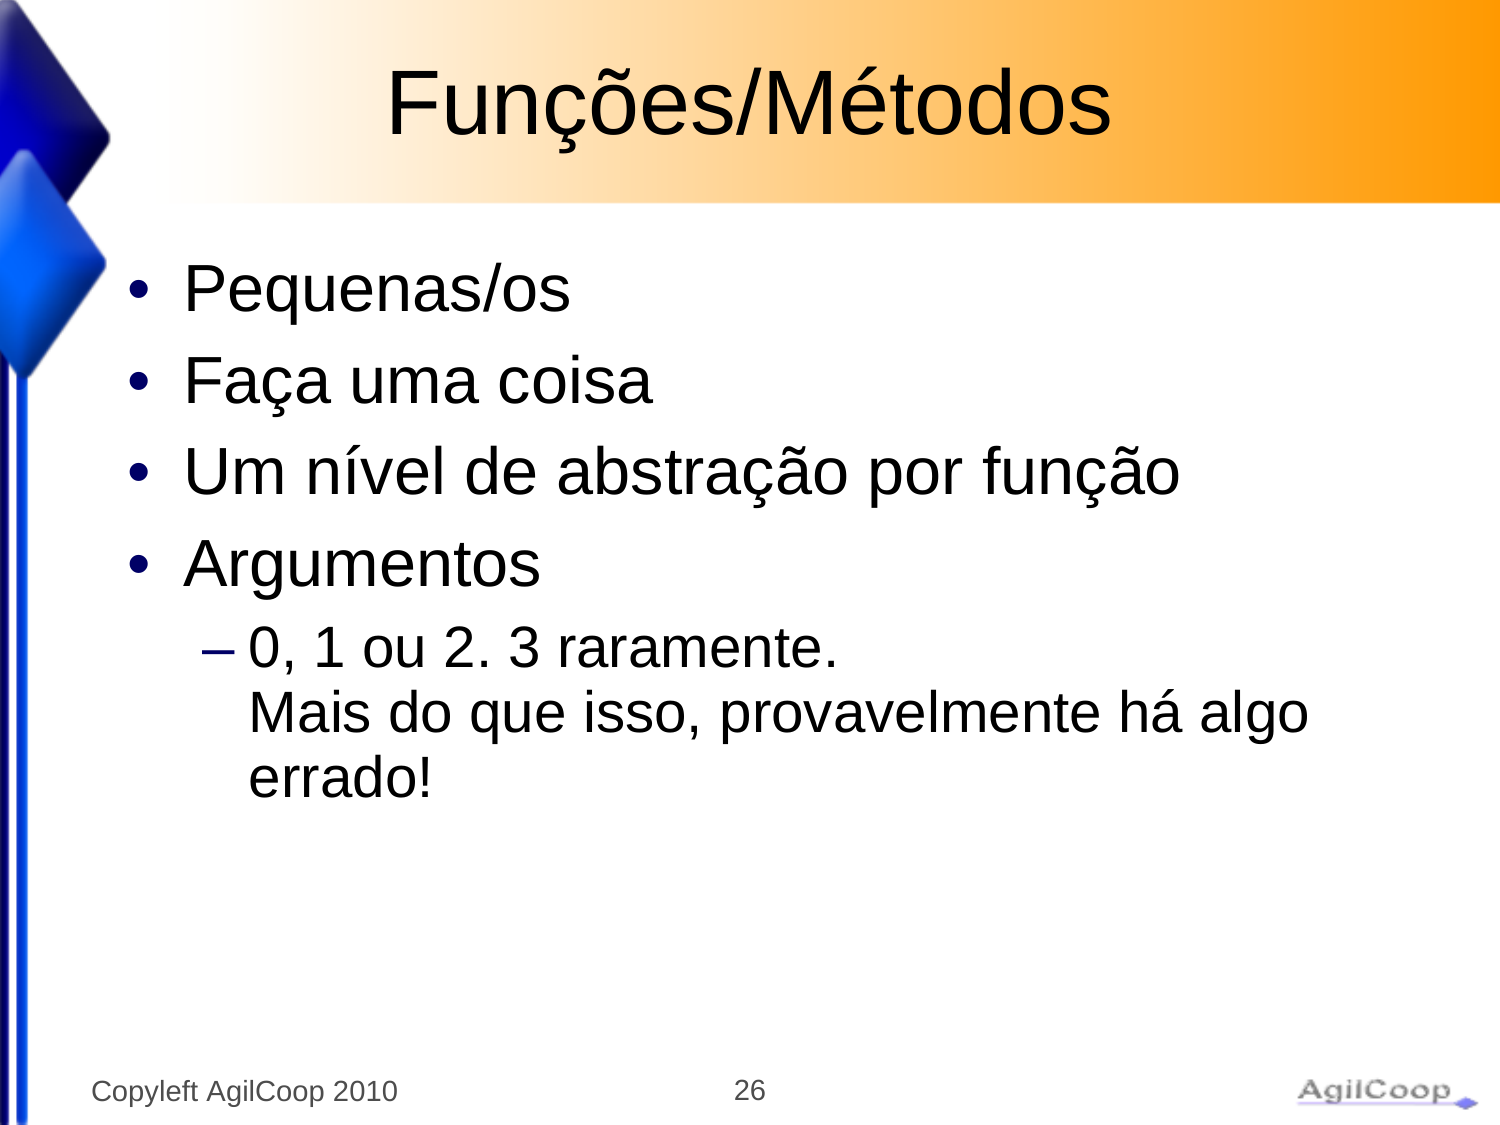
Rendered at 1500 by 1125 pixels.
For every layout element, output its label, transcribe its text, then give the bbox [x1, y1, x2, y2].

picture [0, 0, 1500, 1125]
title Funções/Métodos [75, 8, 1426, 197]
list Pequenas/os Faça uma coisa Um nível de abstração por função Argumentos 0, 1 ou 2. 3 raramente. Mais do que isso, provavelmente há algo errado! [112, 243, 1426, 1006]
